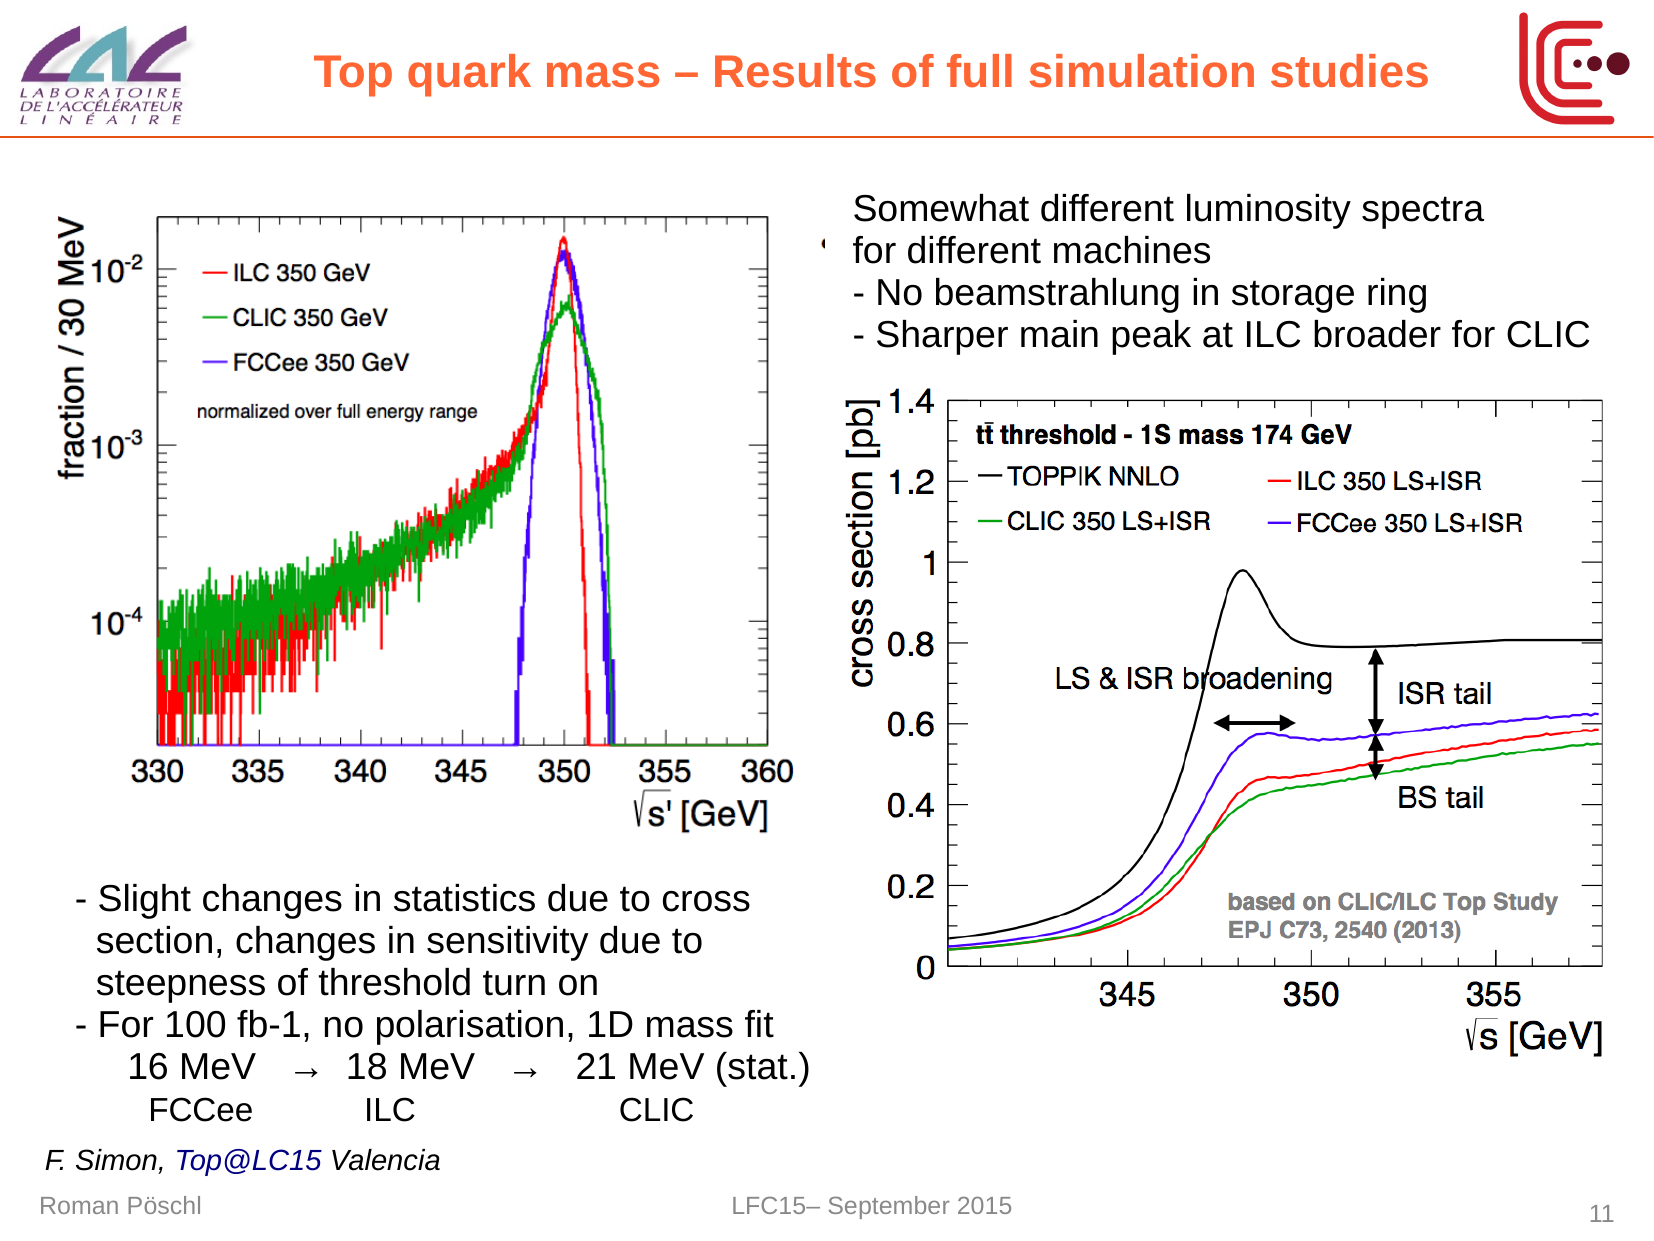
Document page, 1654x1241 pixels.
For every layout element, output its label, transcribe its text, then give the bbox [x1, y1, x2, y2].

text_box F. Simon, Top@LC15 Valencia [30, 1136, 463, 1185]
picture [1508, 2, 1641, 135]
picture [17, 22, 199, 127]
picture [830, 383, 1644, 1059]
picture [41, 199, 825, 860]
title Top quark mass – Results of full simulation studies [128, 29, 1617, 113]
text_box - Slight changes in statistics due to cross section, changes in sensitivity due to steepness of threshold turn on - For 100 fb-1, no polarisation, 1D mass fit 16 MeV → 18 MeV → 21 MeV (stat.) FCCee ILC CLIC [60, 870, 836, 1138]
text_box Somewhat different luminosity spectra for different machines - No beamstrahlung in storage ring - Sharper main peak at ILC broader for CLIC [837, 180, 1618, 363]
